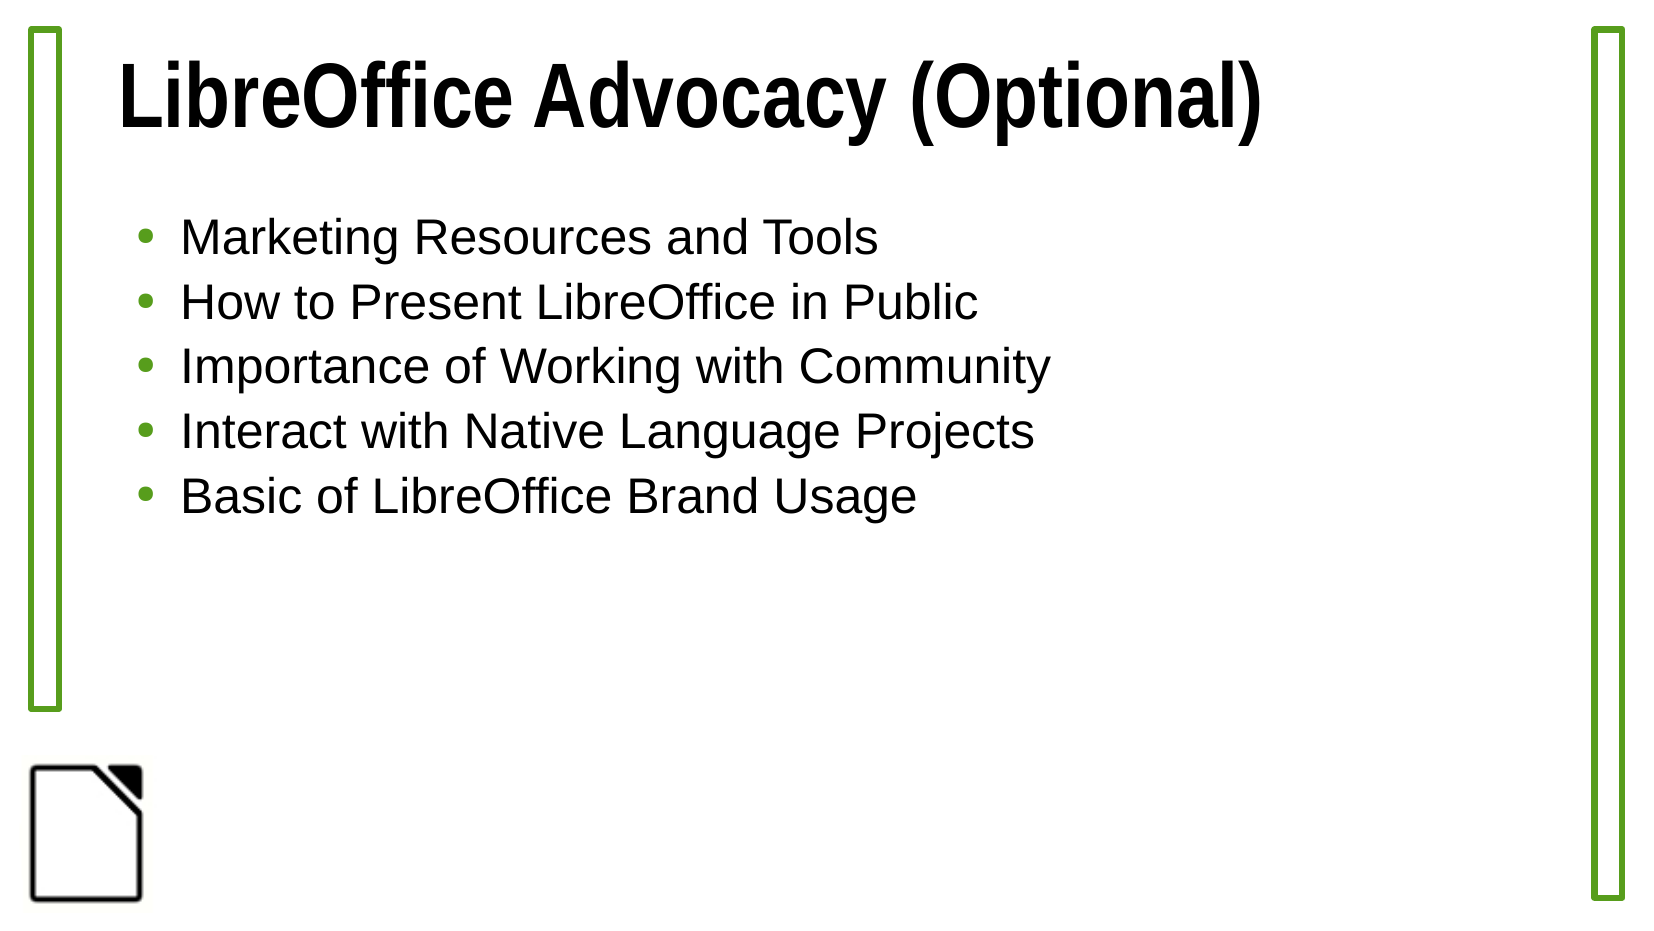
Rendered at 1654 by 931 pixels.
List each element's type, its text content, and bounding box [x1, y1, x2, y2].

title LibreOffice Advocacy (Optional) [118, 35, 1536, 154]
picture [9, 755, 166, 913]
list Marketing Resources and Tools How to Present LibreOffice in Public Importance of Working with Community Interact with Native Language Projects Basic of LibreOffice Brand Usage [118, 209, 1536, 830]
